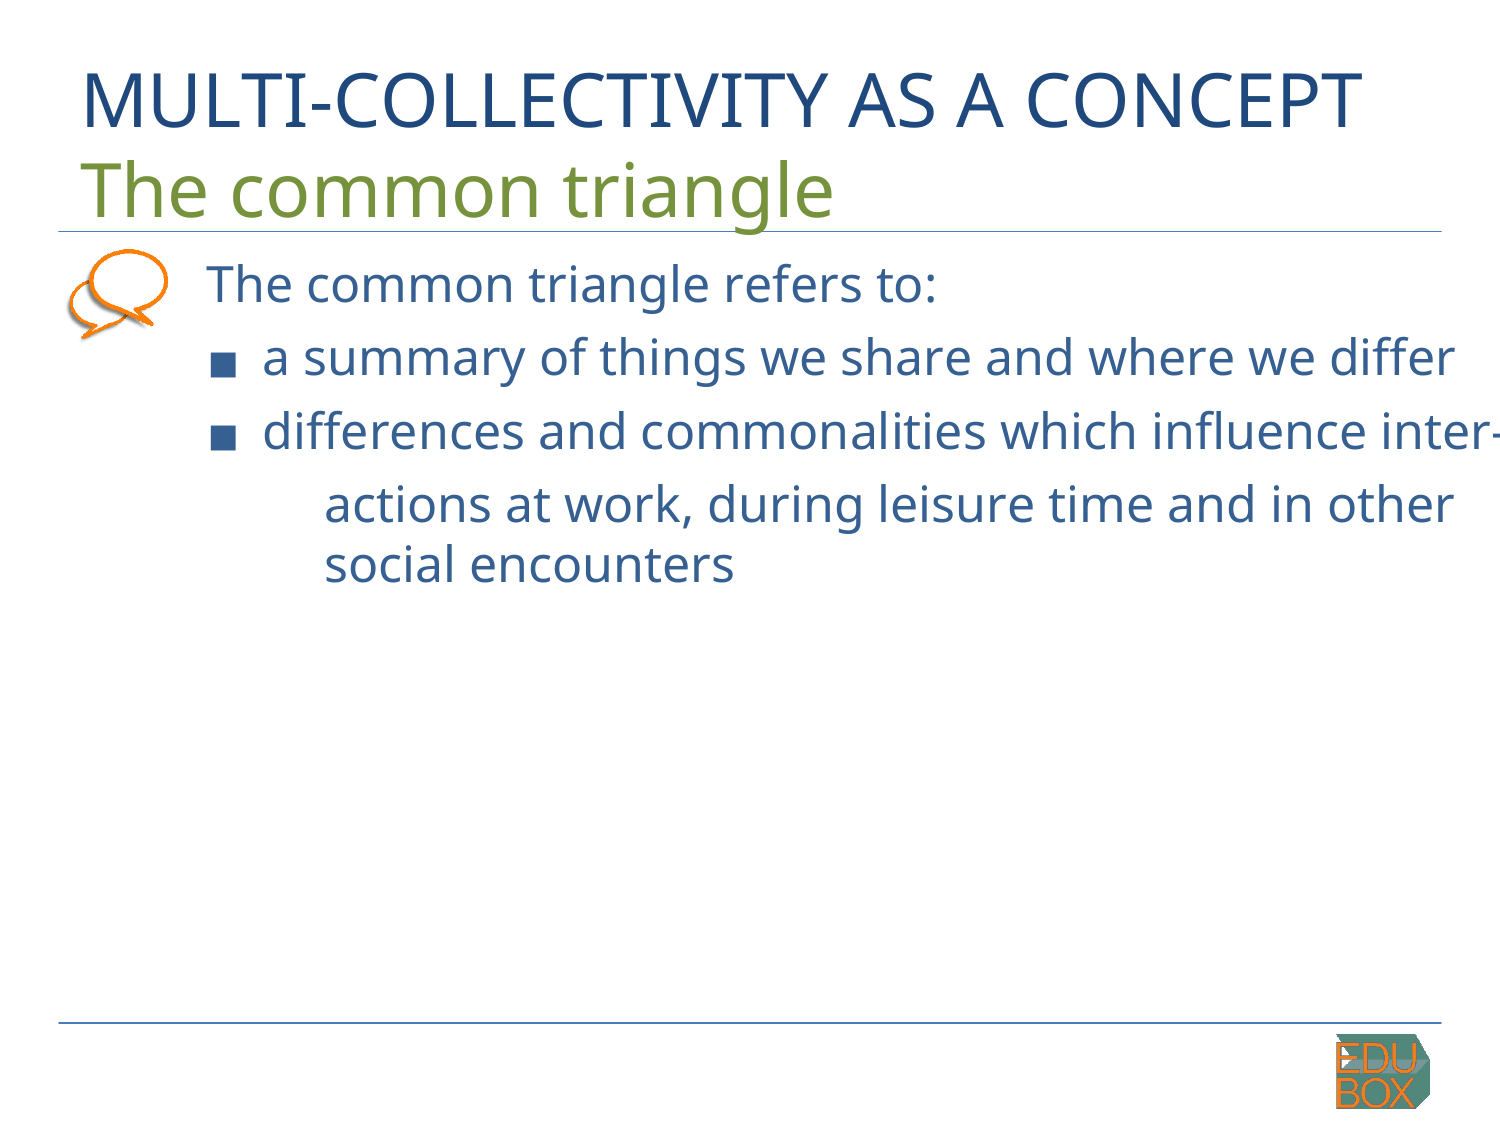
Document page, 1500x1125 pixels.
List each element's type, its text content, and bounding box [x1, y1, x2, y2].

title MULTI-COLLECTIVITY AS A CONCEPT [64, 42, 1471, 153]
list The common triangle [64, 153, 1412, 247]
list The common triangle refers to: a summary of things we share and where we differ differences and commonalities which influence inter- actions at work, during leisure time and in other social encounters [191, 244, 1500, 995]
picture [64, 249, 168, 345]
picture [1328, 1028, 1437, 1114]
